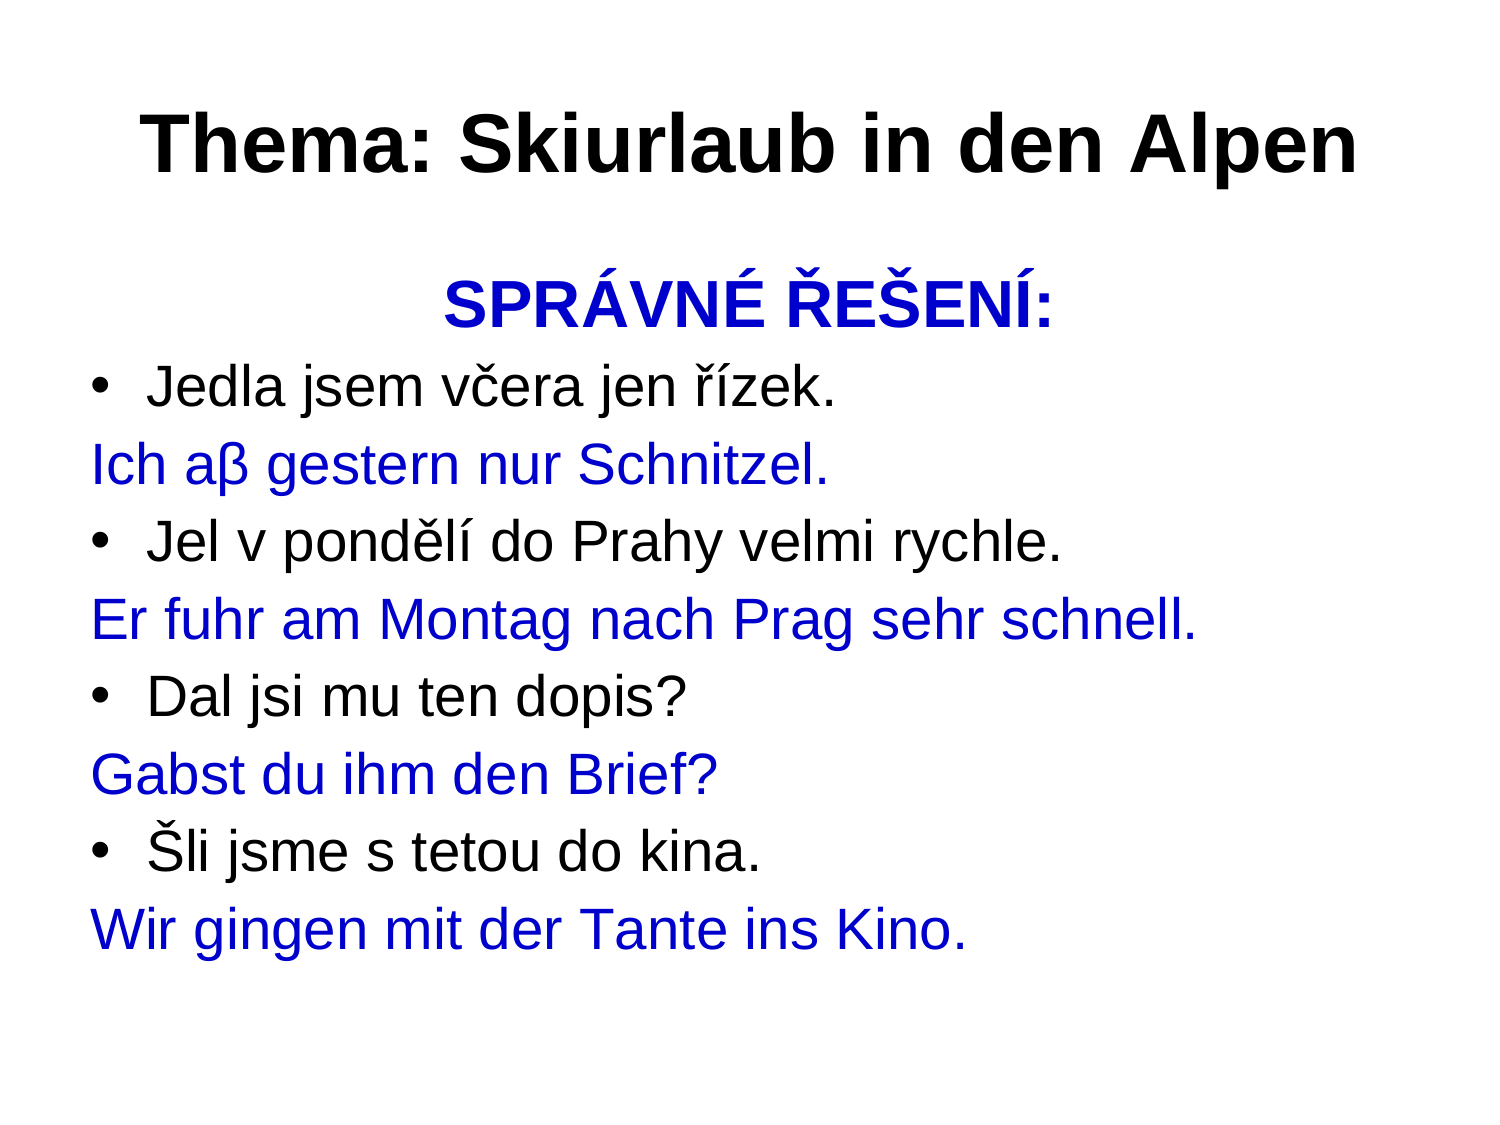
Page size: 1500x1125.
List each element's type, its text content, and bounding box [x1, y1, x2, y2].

list SPRÁVNÉ ŘEŠENÍ: Jedla jsem včera jen řízek. Ich aβ gestern nur Schnitzel. Jel v pondělí do Prahy velmi rychle. Er fuhr am Montag nach Prag sehr schnell. Dal jsi mu ten dopis? Gabst du ihm den Brief? Šli jsme s tetou do kina. Wir gingen mit der Tante ins Kino. [75, 262, 1426, 1006]
title Thema: Skiurlaub in den Alpen [75, 45, 1426, 233]
